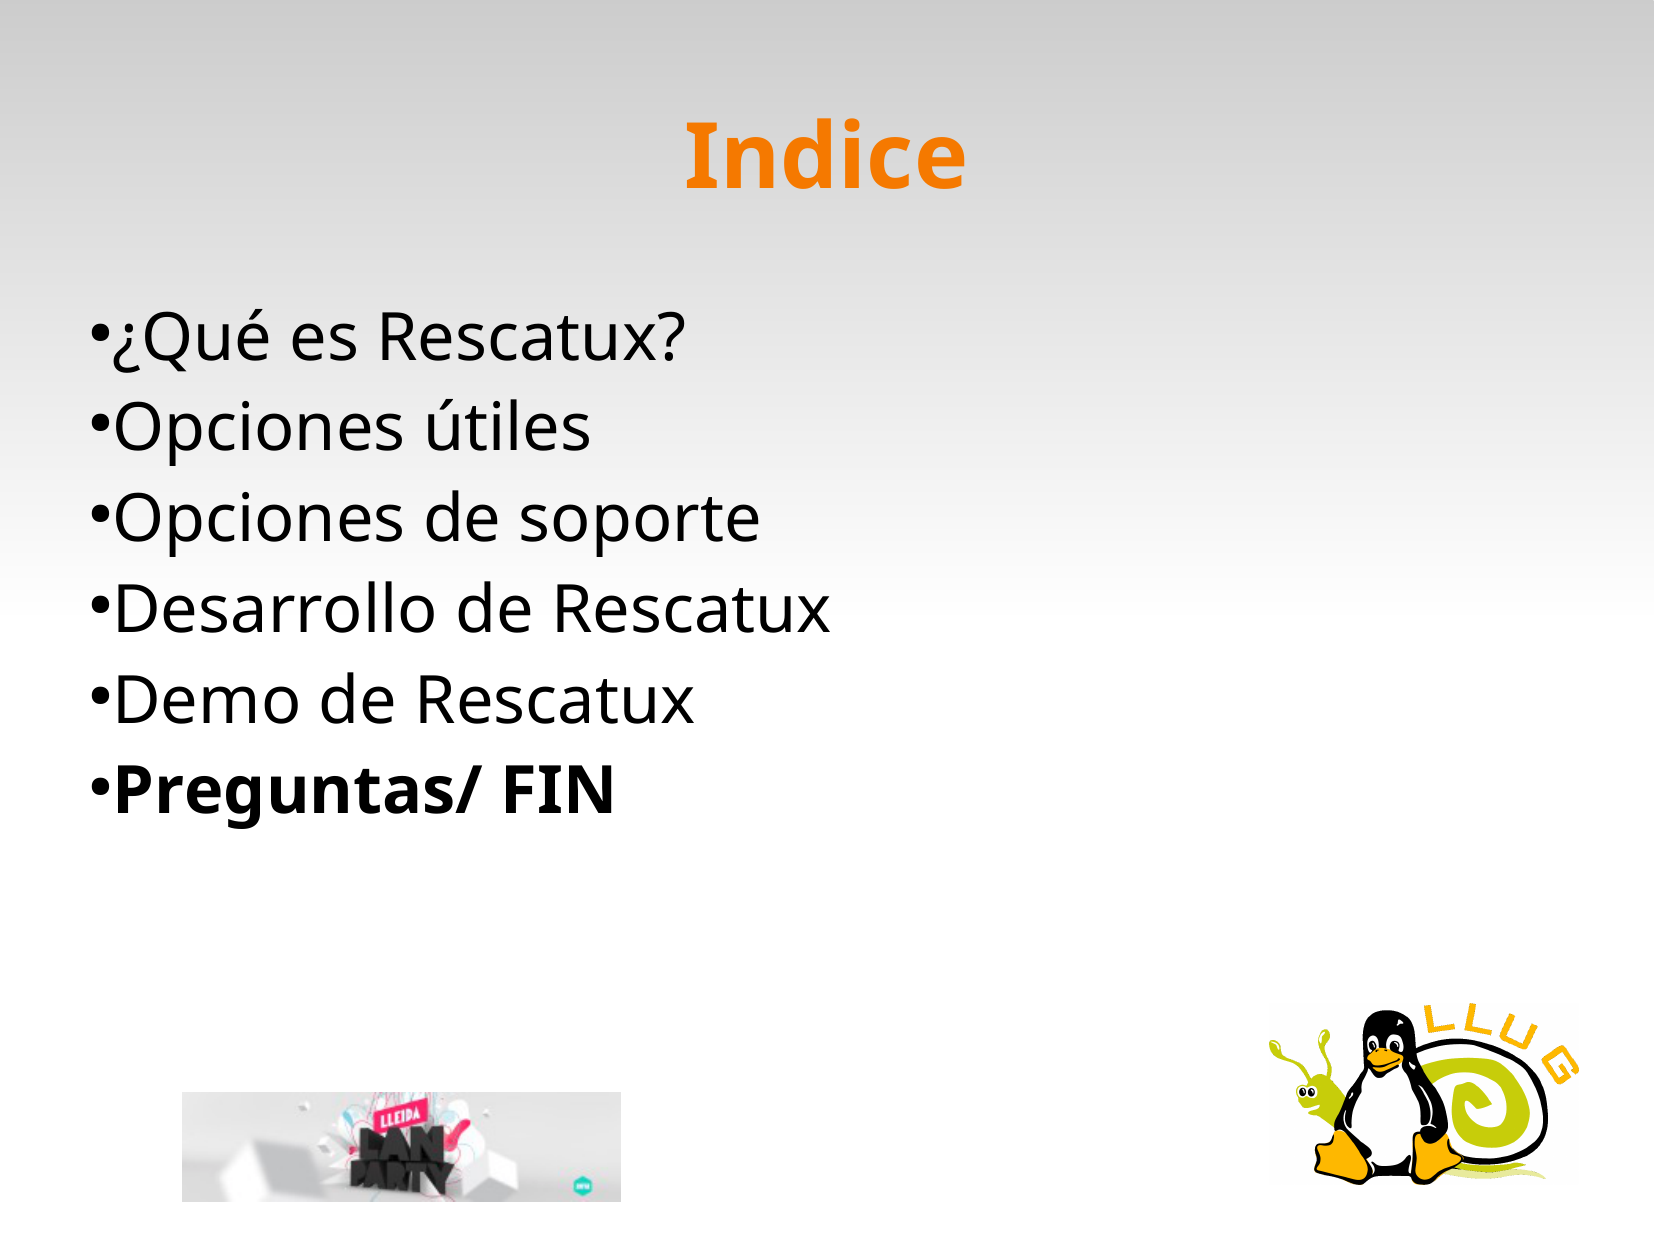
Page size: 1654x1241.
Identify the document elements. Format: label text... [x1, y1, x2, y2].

title Indice [82, 56, 1571, 250]
picture [182, 1092, 621, 1202]
subtitle ¿Qué es Rescatux? Opciones útiles Opciones de soporte Desarrollo de Rescatux Demo de Rescatux Preguntas/ FIN [88, 265, 1577, 857]
picture [1269, 1003, 1579, 1185]
